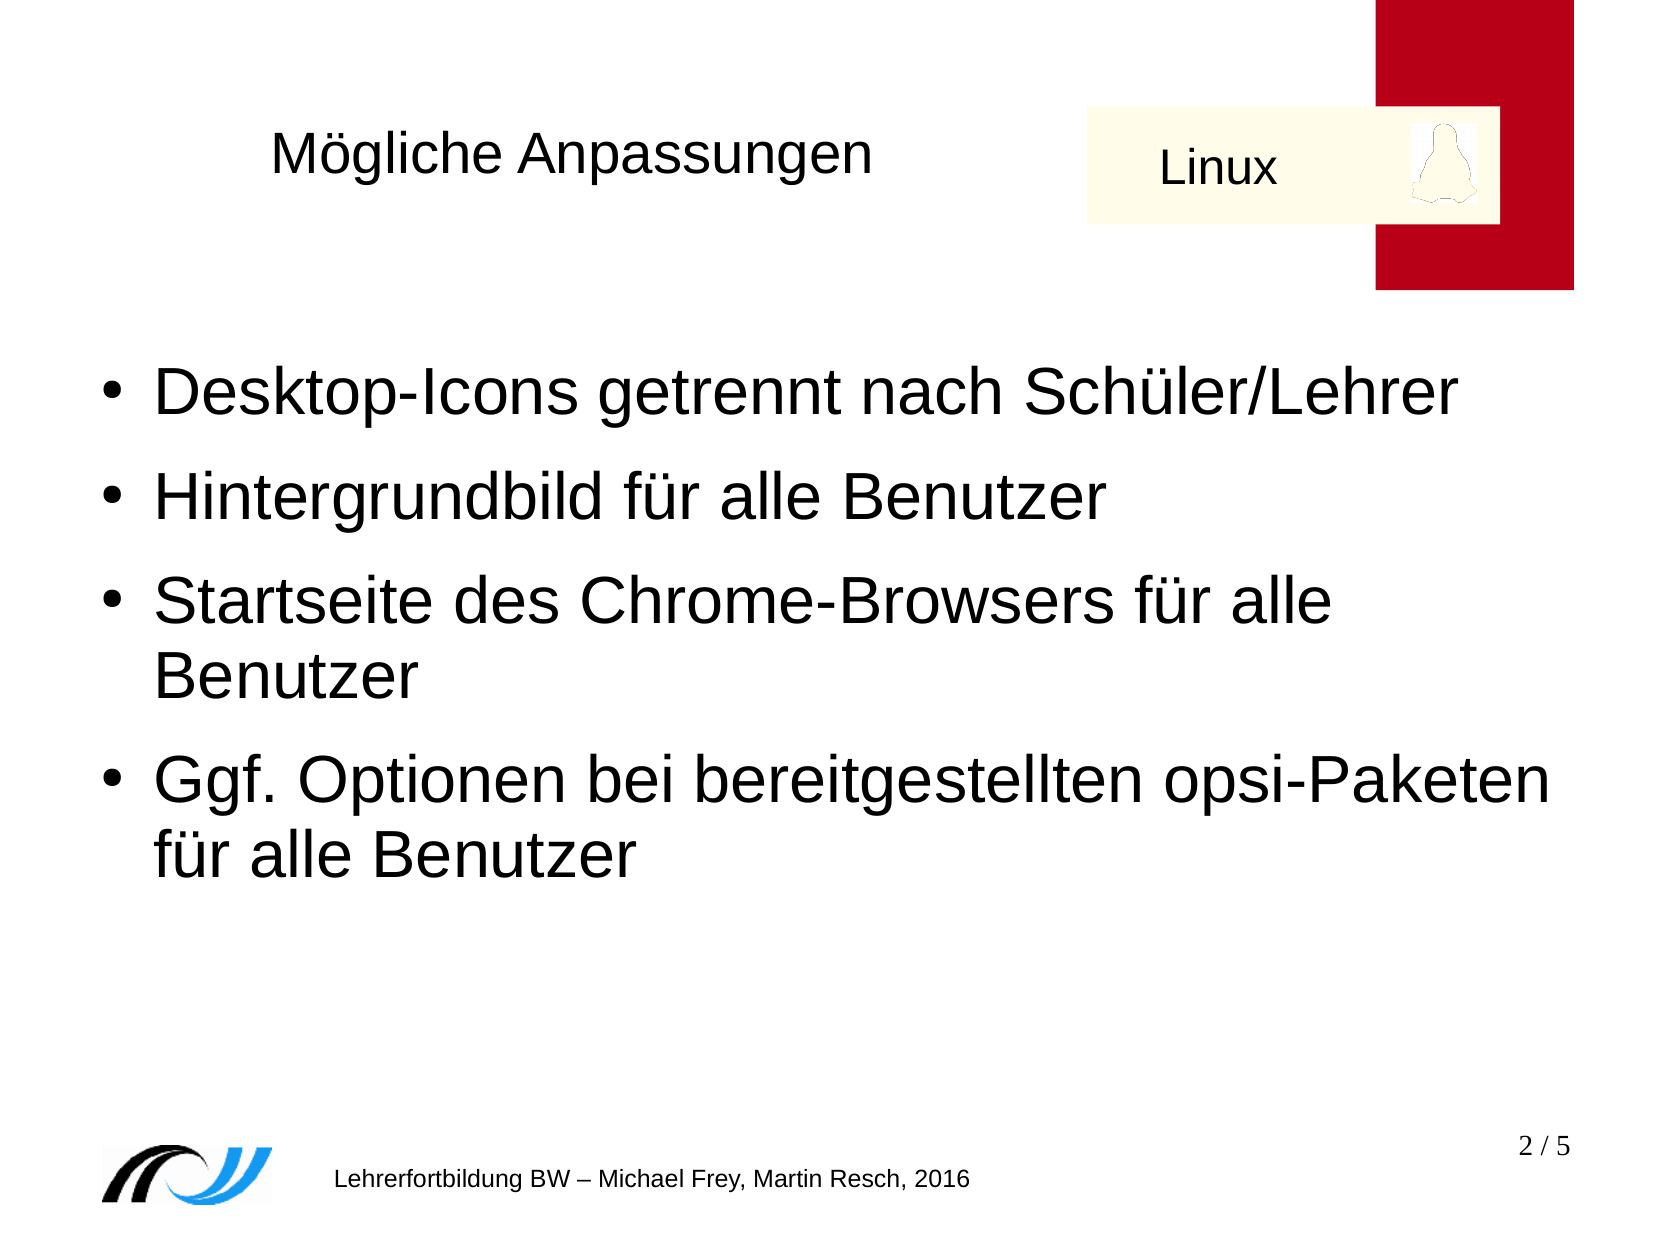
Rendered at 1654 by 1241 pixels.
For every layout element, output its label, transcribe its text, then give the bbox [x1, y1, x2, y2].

picture [102, 1145, 272, 1205]
title Mögliche Anpassungen [82, 49, 1063, 257]
text_box Lehrerfortbildung BW – Michael Frey, Martin Resch, 2016 [319, 1157, 988, 1201]
list Desktop-Icons getrennt nach Schüler/Lehrer Hintergrundbild für alle Benutzer Startseite des Chrome-Browsers für alle Benutzer Ggf. Optionen bei bereitgestellten opsi-Paketen für alle Benutzer [82, 354, 1571, 1010]
